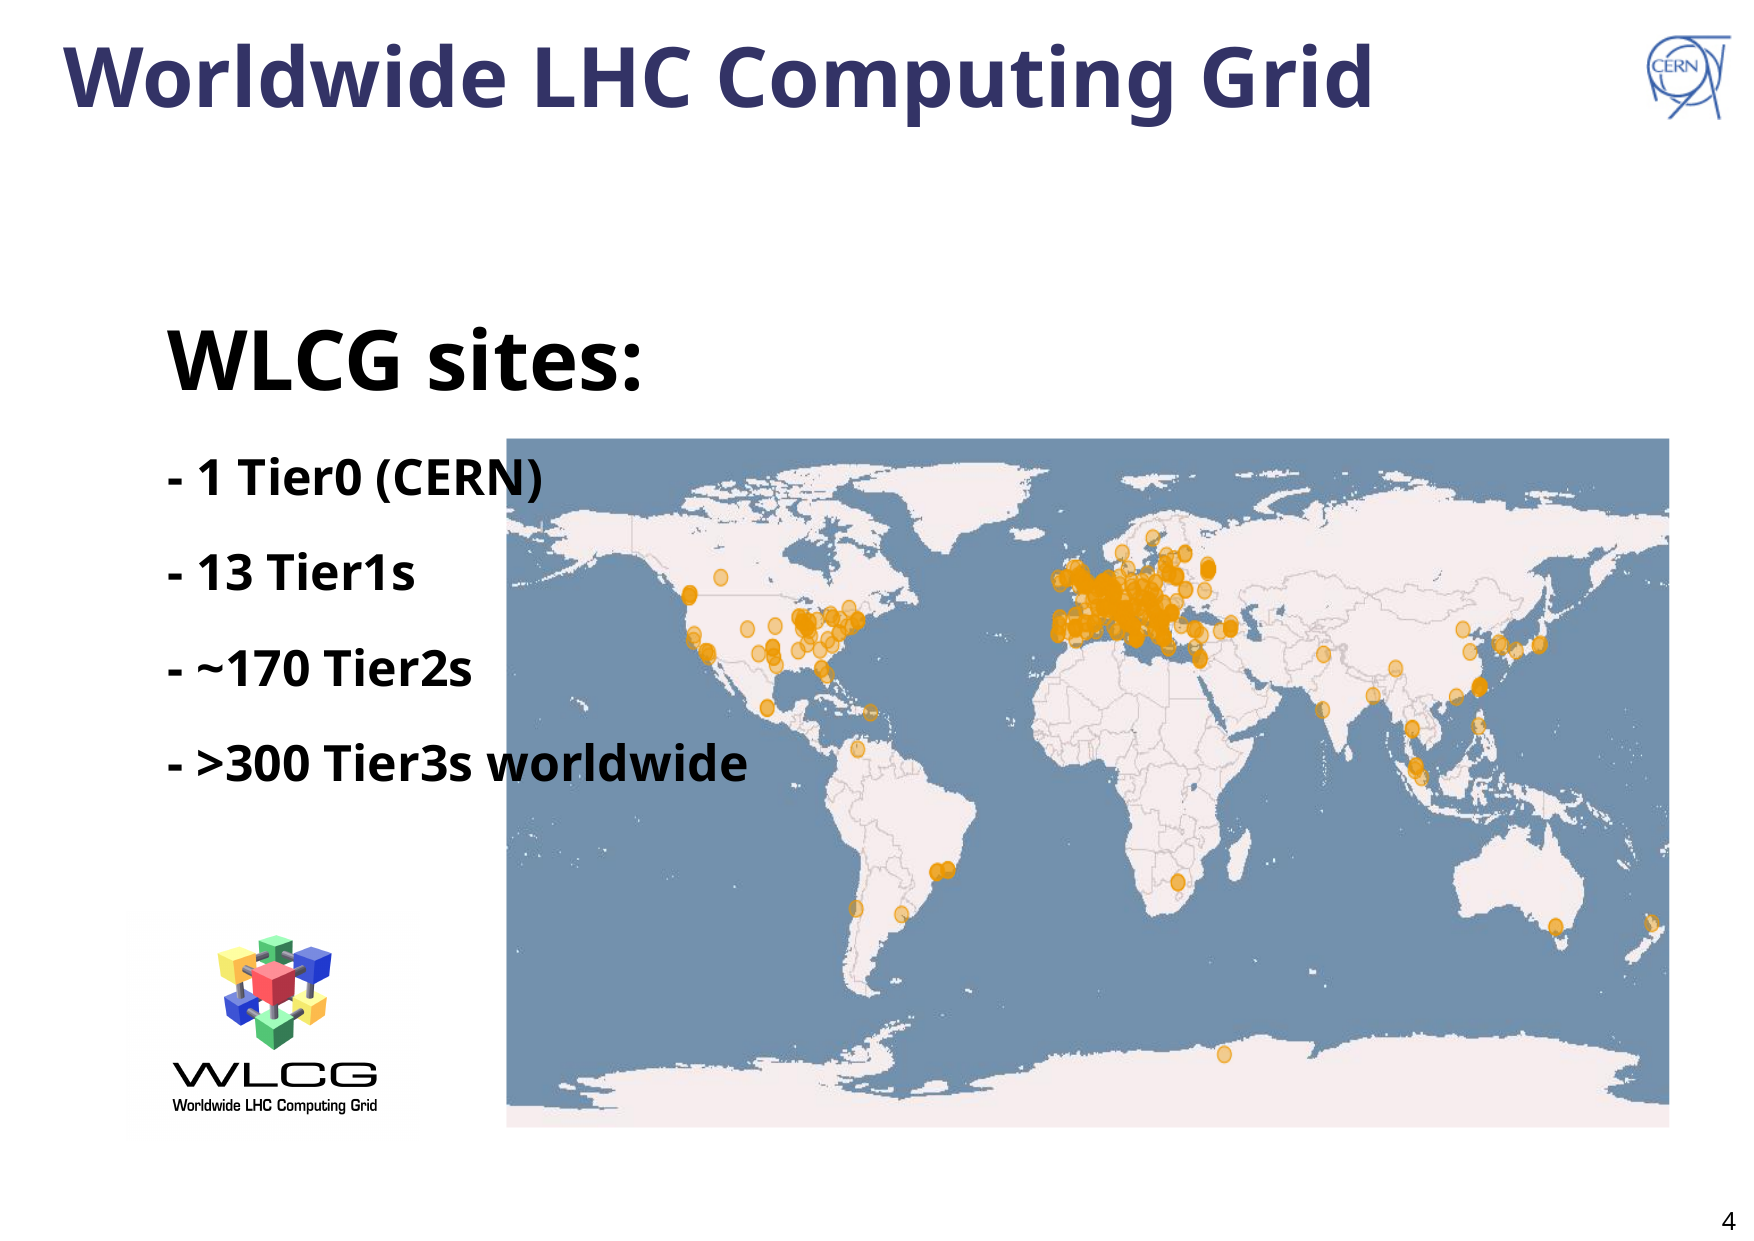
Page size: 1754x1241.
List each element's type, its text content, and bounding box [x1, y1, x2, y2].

picture [1646, 34, 1732, 120]
picture [502, 432, 1675, 1133]
title Worldwide LHC Computing Grid [63, 0, 1621, 166]
text_box WLCG sites: - 1 Tier0 (CERN) - 13 Tier1s - ~170 Tier2s - >300 Tier3s worldwide [152, 216, 1353, 828]
picture [126, 911, 420, 1141]
